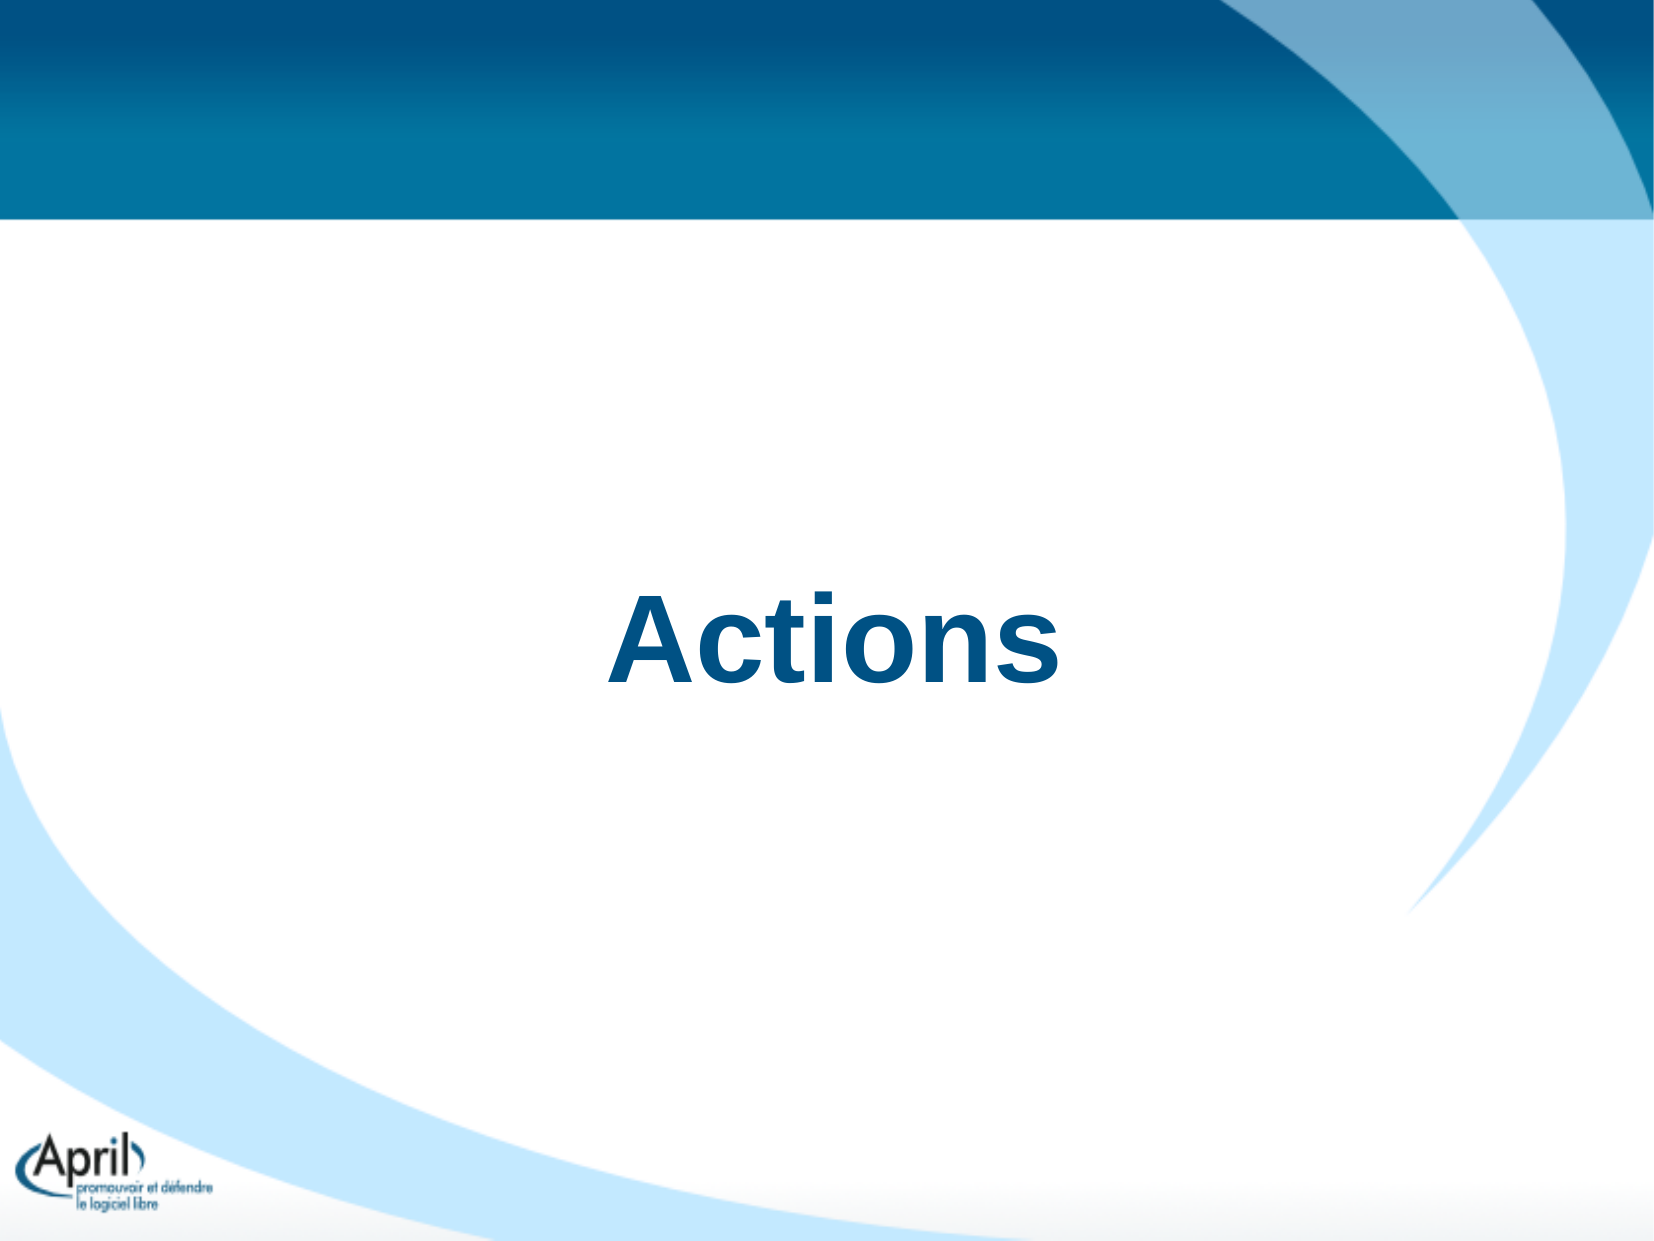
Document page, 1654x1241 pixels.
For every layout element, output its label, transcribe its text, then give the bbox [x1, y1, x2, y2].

picture [0, 0, 1654, 1241]
text_box Actions [413, 568, 1256, 709]
